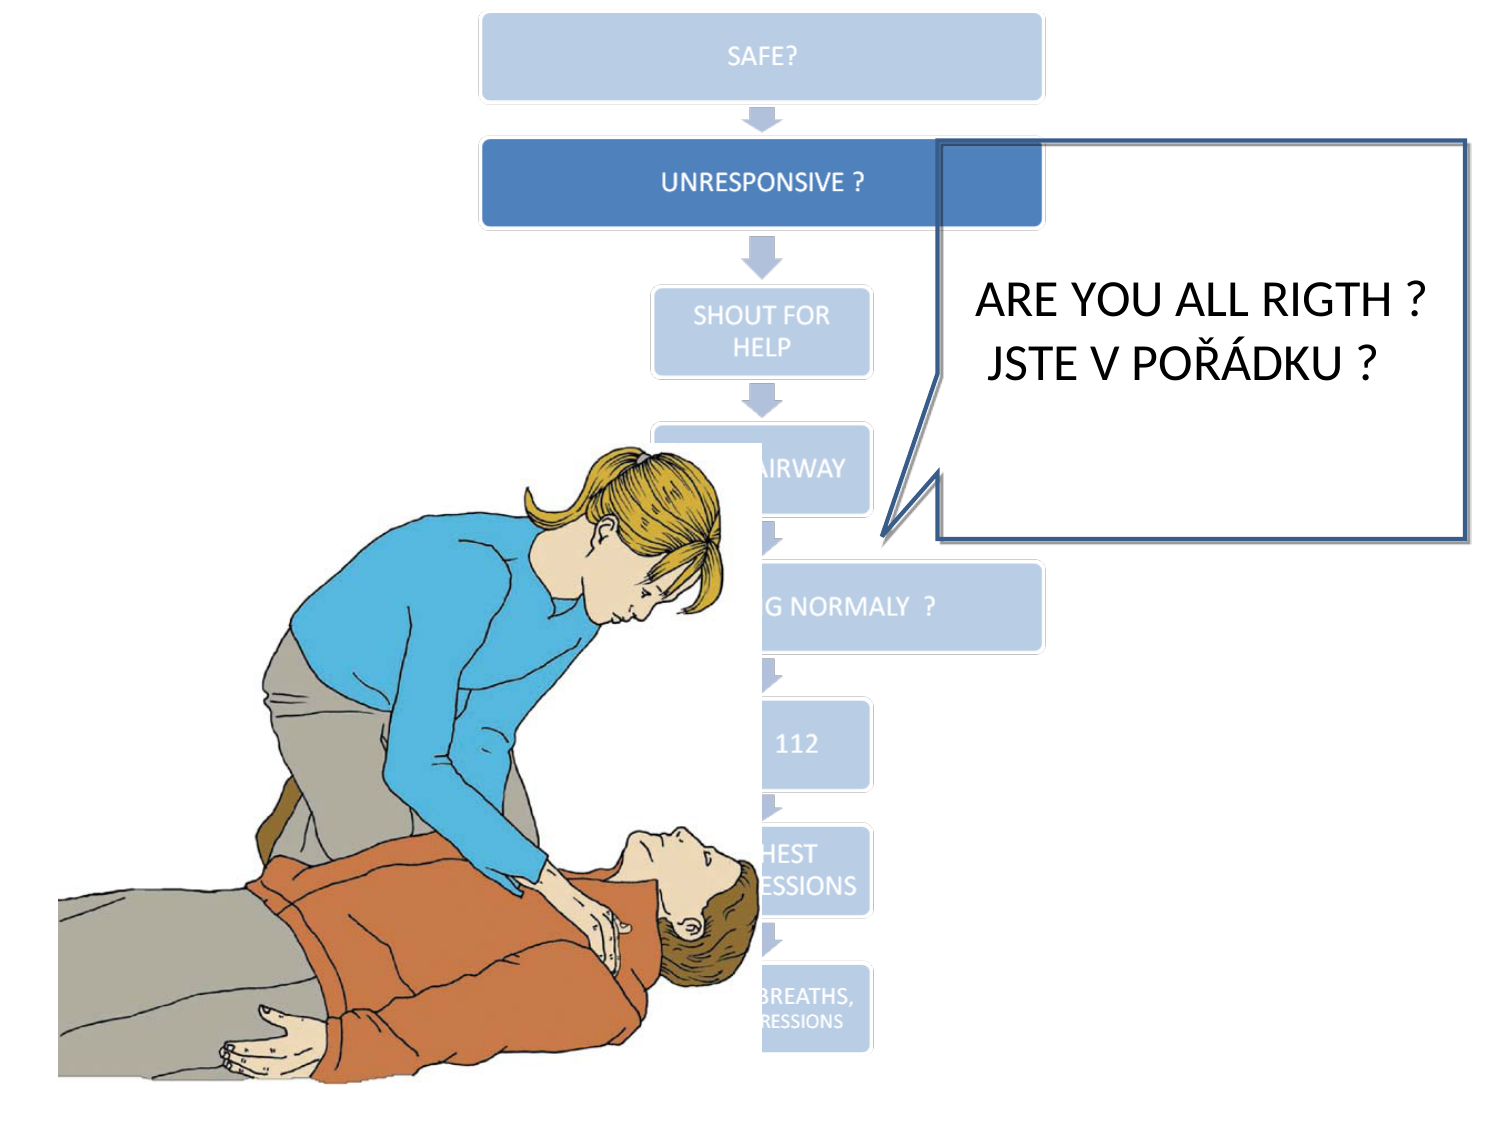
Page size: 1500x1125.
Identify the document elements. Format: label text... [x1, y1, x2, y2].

picture [58, 0, 1397, 1085]
picture [891, 143, 1397, 536]
text_box ARE YOU ALL RIGTH ? JSTE V POŘÁDKU ? [960, 269, 1462, 461]
